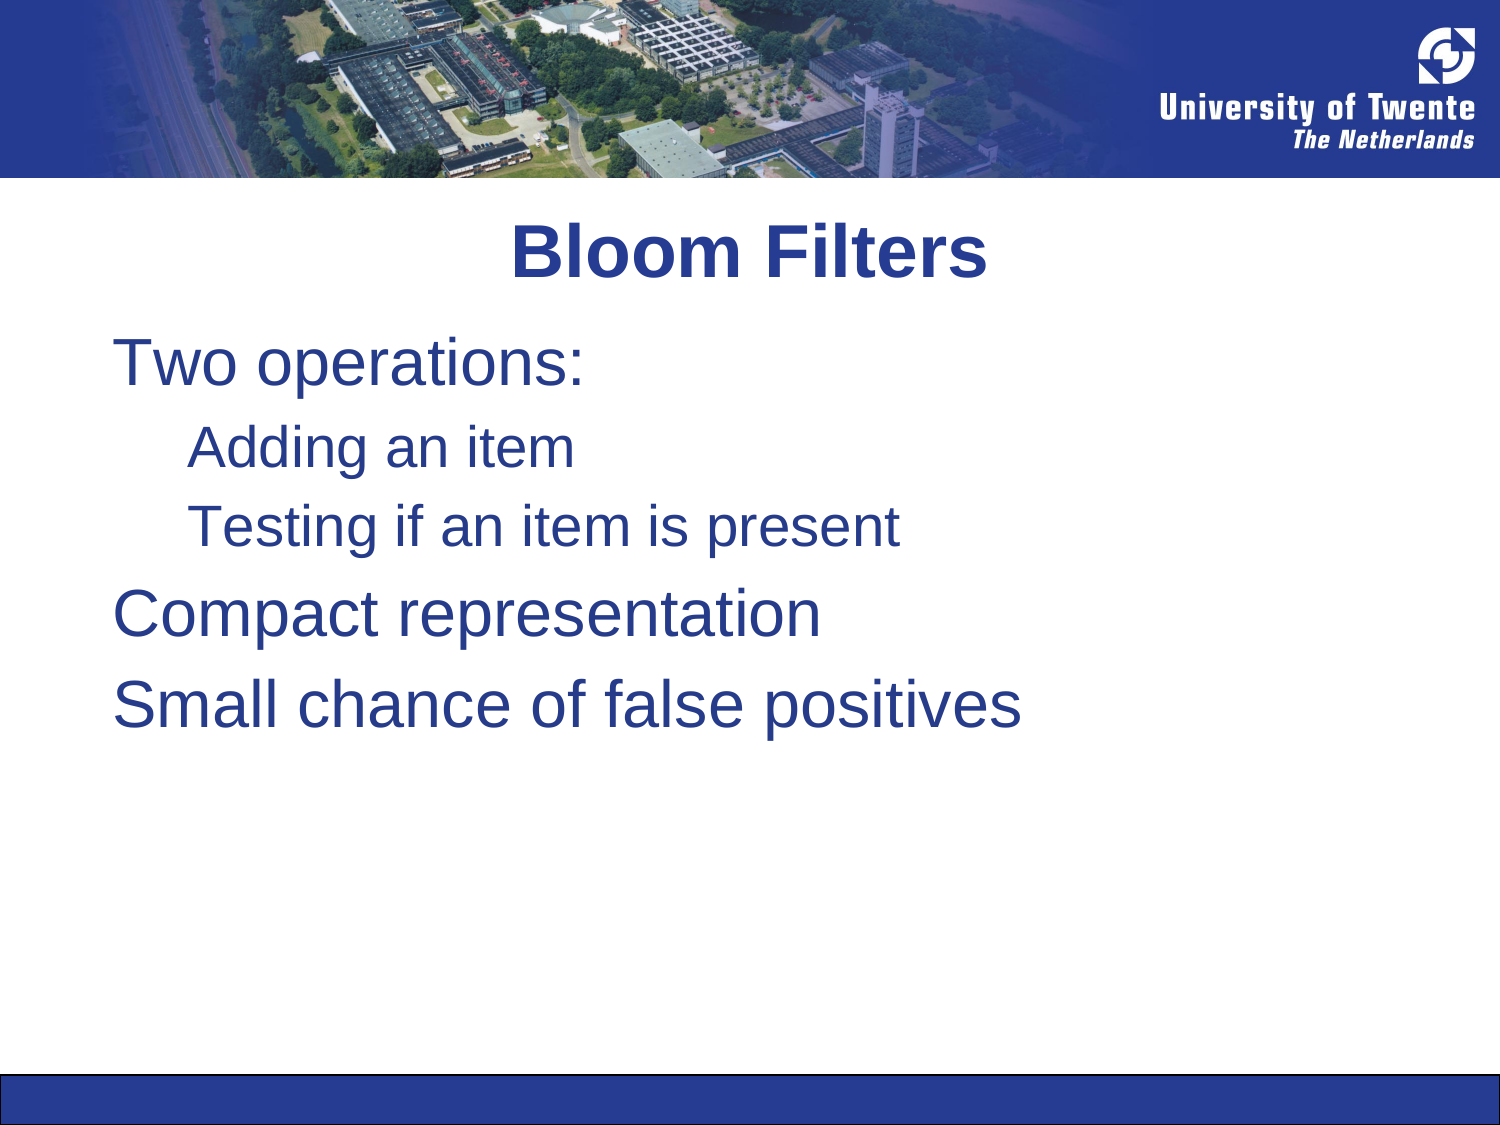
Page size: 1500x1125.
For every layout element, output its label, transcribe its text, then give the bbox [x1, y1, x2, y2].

picture [0, 0, 1500, 178]
title Bloom Filters [112, 194, 1388, 308]
list Two operations: Adding an item Testing if an item is present Compact representation Small chance of false positives [112, 324, 1388, 1001]
